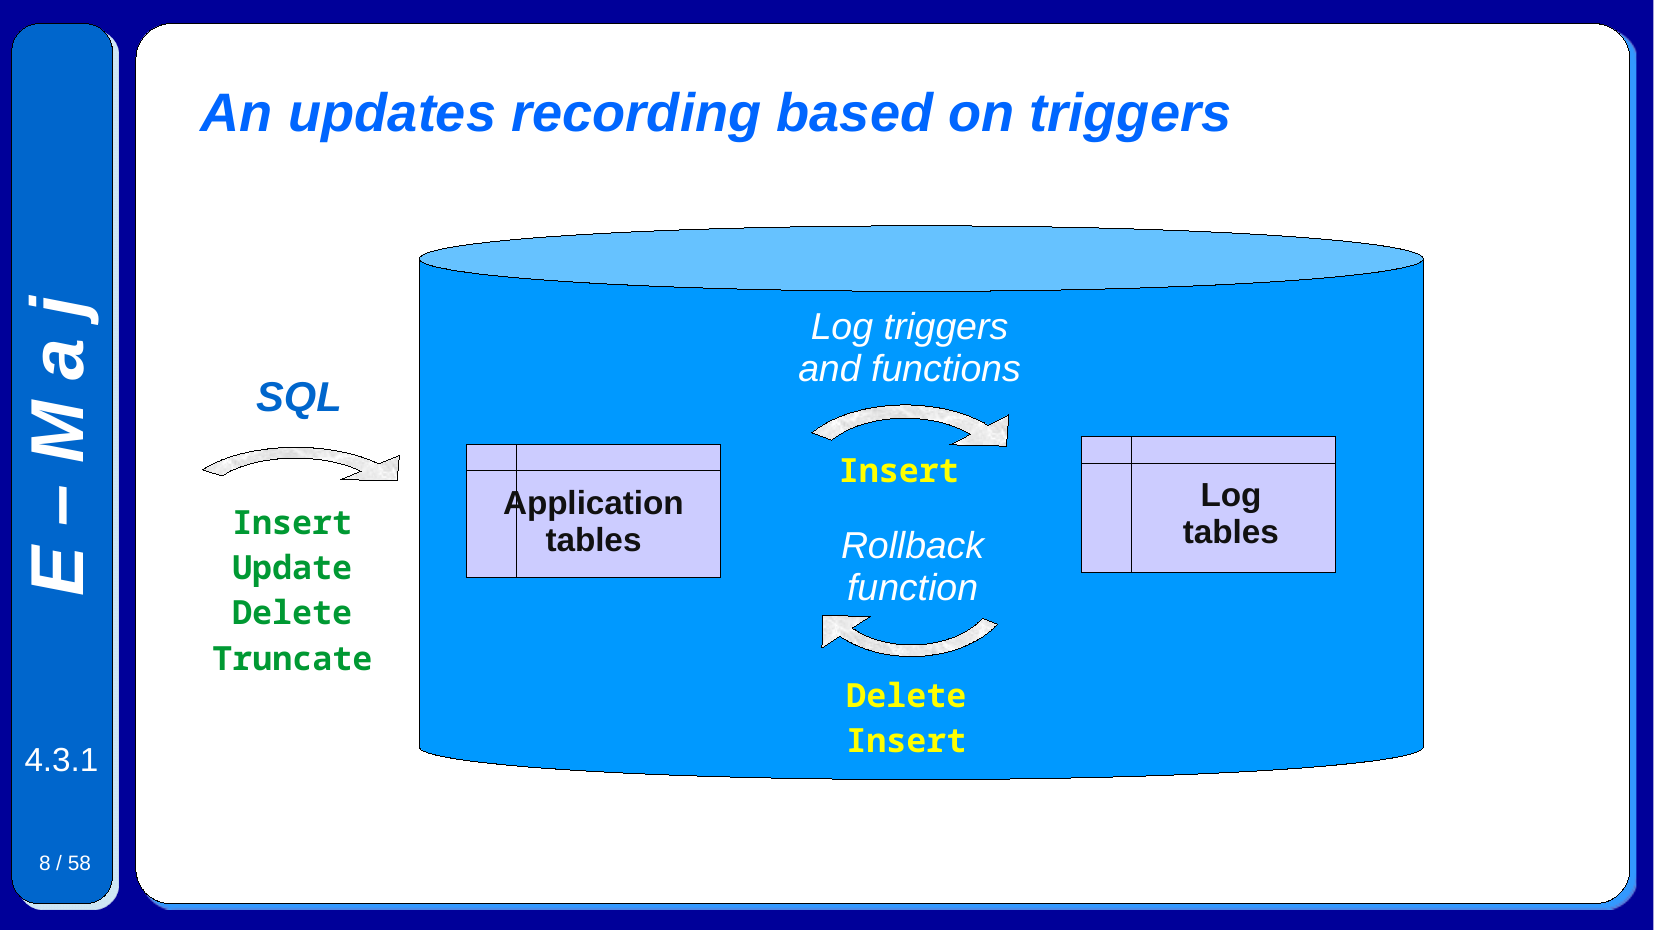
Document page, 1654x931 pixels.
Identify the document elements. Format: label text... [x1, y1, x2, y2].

text_box Rollback function [755, 516, 1070, 616]
text_box Insert [817, 439, 981, 494]
text_box SQL [194, 366, 404, 428]
text_box Log tables [1138, 468, 1323, 561]
text_box Log triggers and functions [761, 298, 1058, 398]
title An updates recording based on triggers [200, 34, 1575, 191]
text_box [202, 447, 400, 481]
text_box Application tables [448, 476, 739, 569]
text_box [419, 260, 1424, 780]
text_box Delete Insert [802, 664, 1010, 759]
text_box Insert Update Delete Truncate [183, 491, 402, 661]
